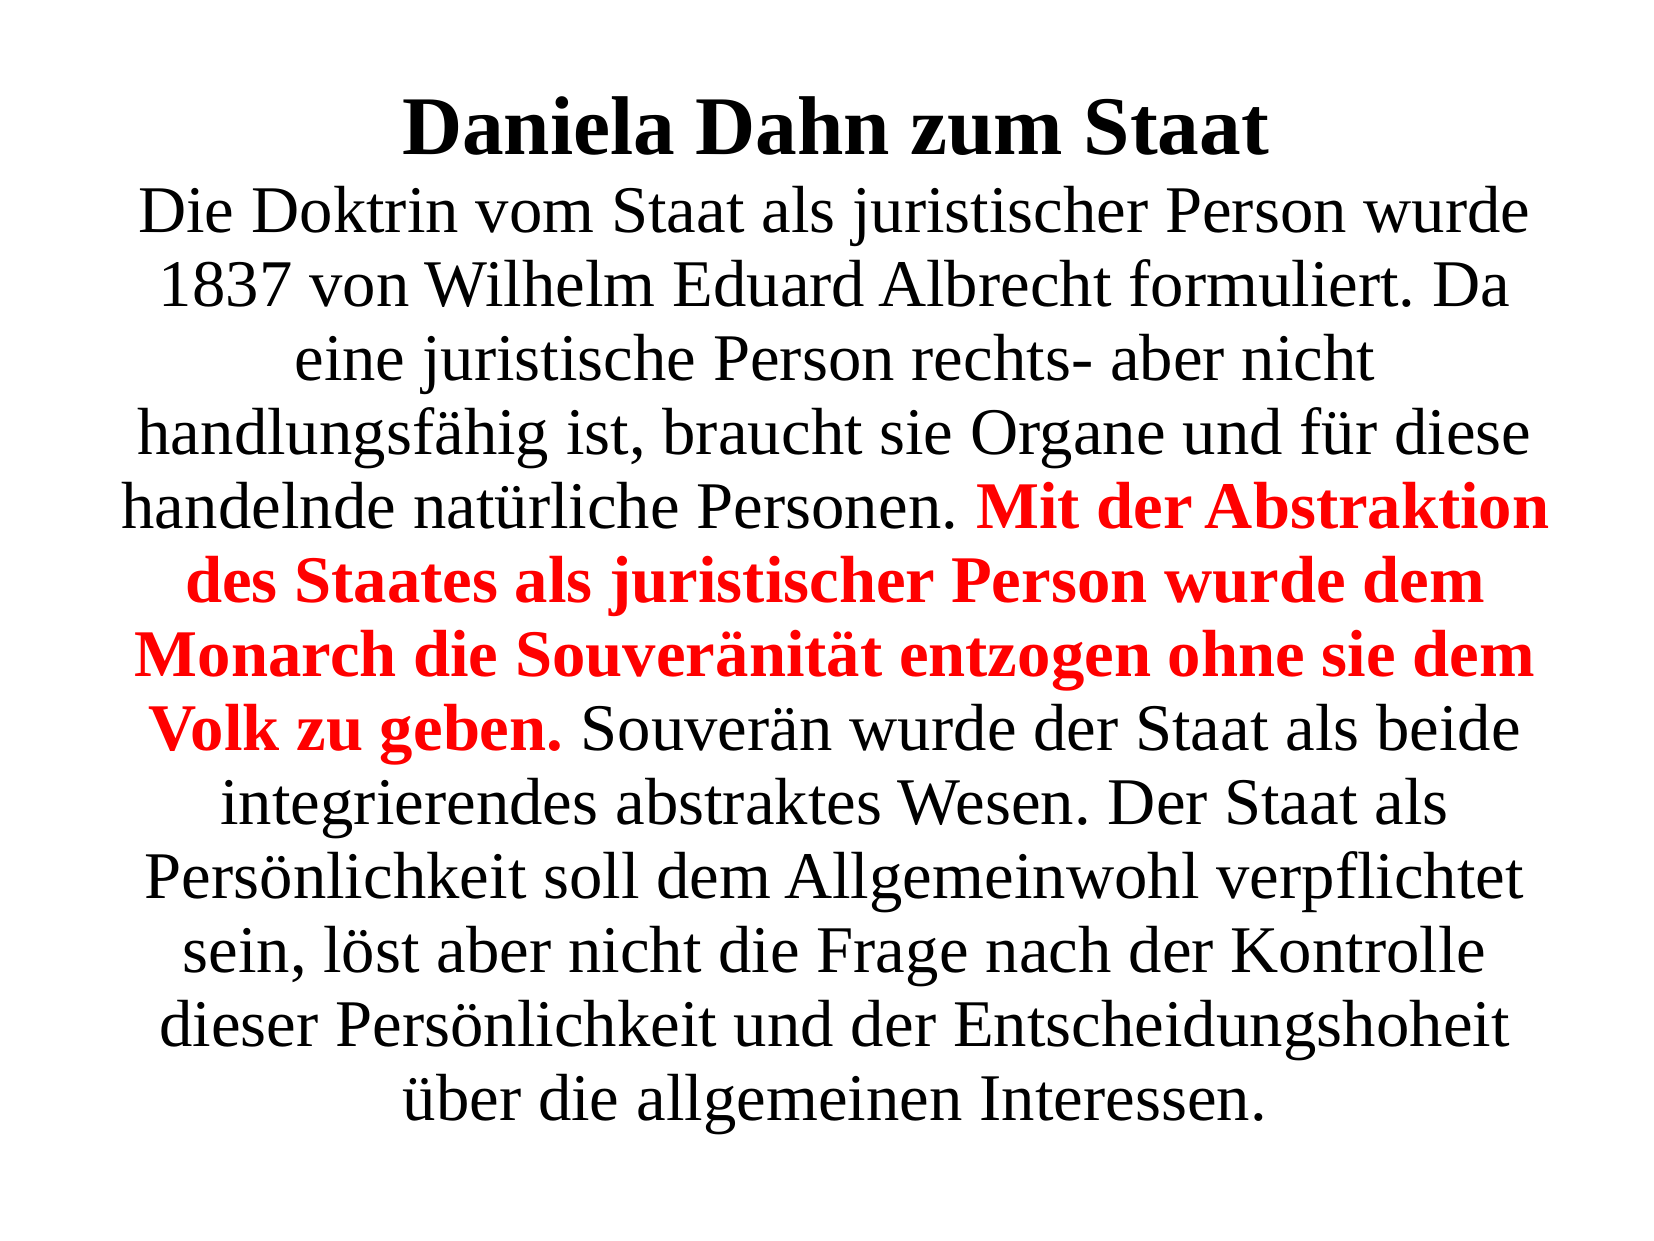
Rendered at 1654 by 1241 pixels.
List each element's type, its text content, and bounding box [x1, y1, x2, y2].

text_box Daniela Dahn zum Staat Die Doktrin vom Staat als juristischer Person wurde 1837 von Wilhelm Eduard Albrecht formuliert. Da eine juristische Person rechts- aber nicht handlungsfähig ist, braucht sie Organe und für diese handelnde natürliche Personen. Mit der Abstraktion des Staates als juristischer Person wurde dem Monarch die Souveränität entzogen ohne sie dem Volk zu geben. Souverän wurde der Staat als beide integrierendes abstraktes Wesen. Der Staat als Persönlichkeit soll dem Allgemeinwohl verpflichtet sein, löst aber nicht die Frage nach der Kontrolle dieser Persönlichkeit und der Entscheidungshoheit über die allgemeinen Interessen. [106, 72, 1580, 1143]
